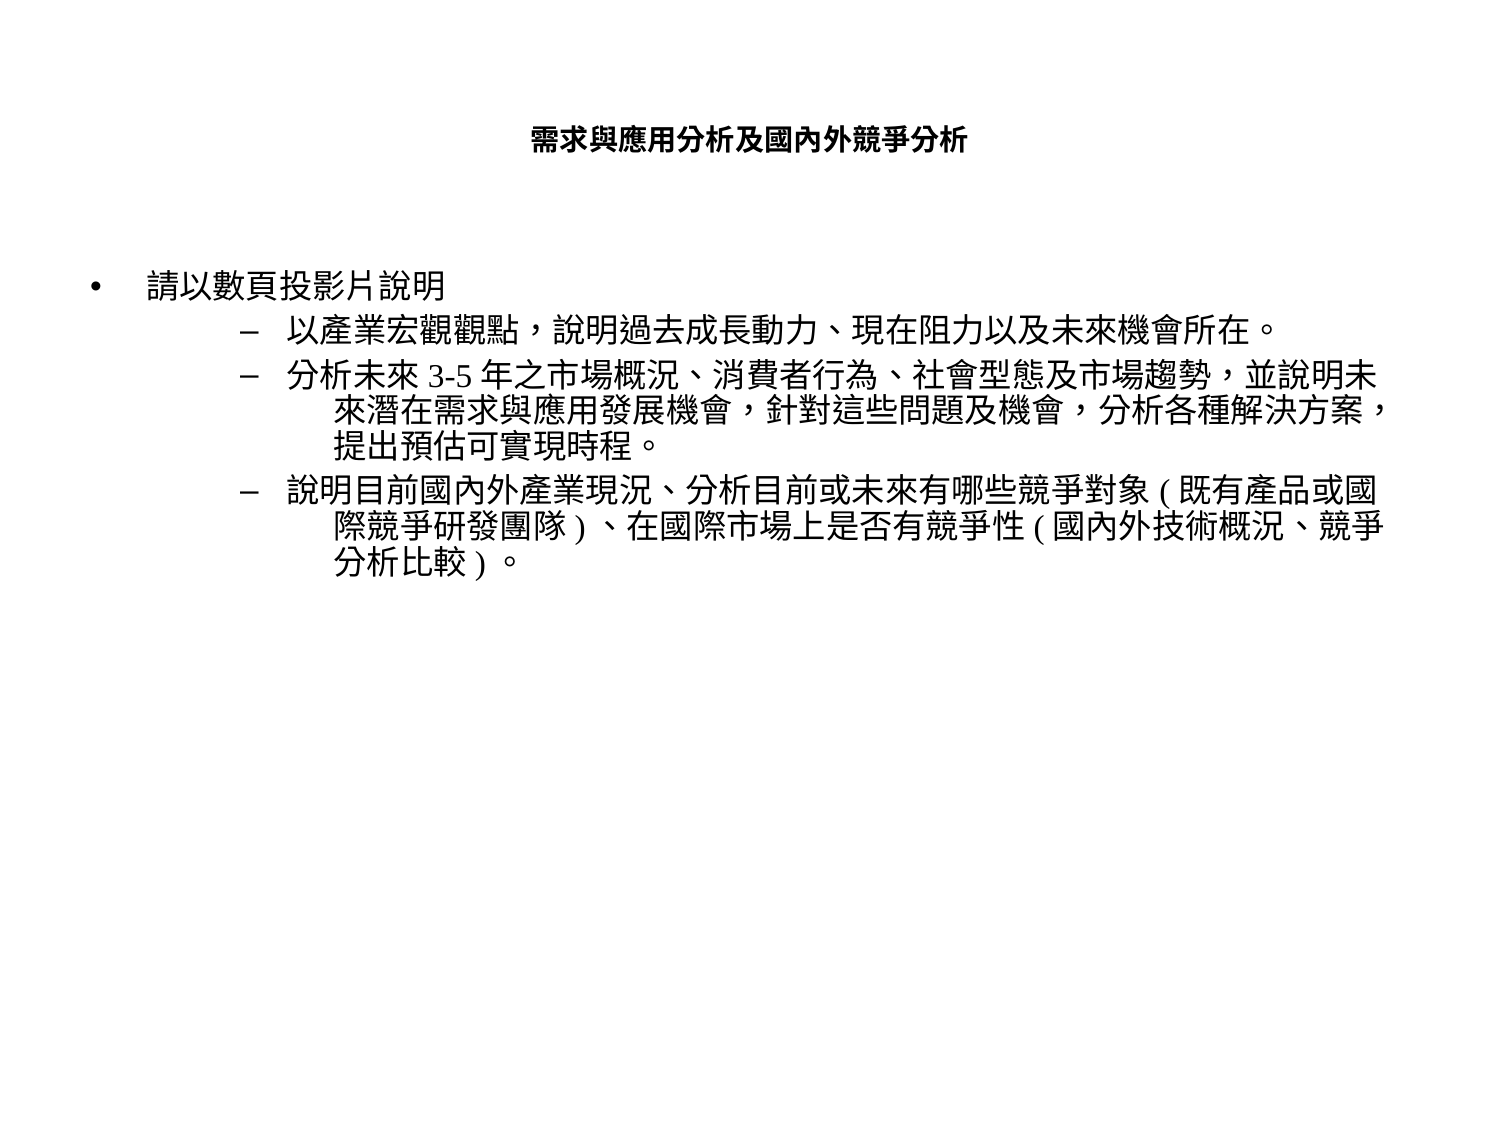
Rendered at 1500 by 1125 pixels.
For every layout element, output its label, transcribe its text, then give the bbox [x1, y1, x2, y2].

title 需求與應用分析及國內外競爭分析 [75, 45, 1426, 233]
list 請以數頁投影片說明 以產業宏觀觀點，說明過去成長動力、現在阻力以及未來機會所在。 分析未來3-5年之市場概況、消費者行為、社會型態及市場趨勢，並說明未來潛在需求與應用發展機會，針對這些問題及機會，分析各種解決方案，提出預估可實現時程。 說明目前國內外產業現況、分析目前或未來有哪些競爭對象(既有產品或國際競爭研發團隊)、在國際市場上是否有競爭性(國內外技術概況、競爭分析比較)。 [75, 262, 1426, 1005]
